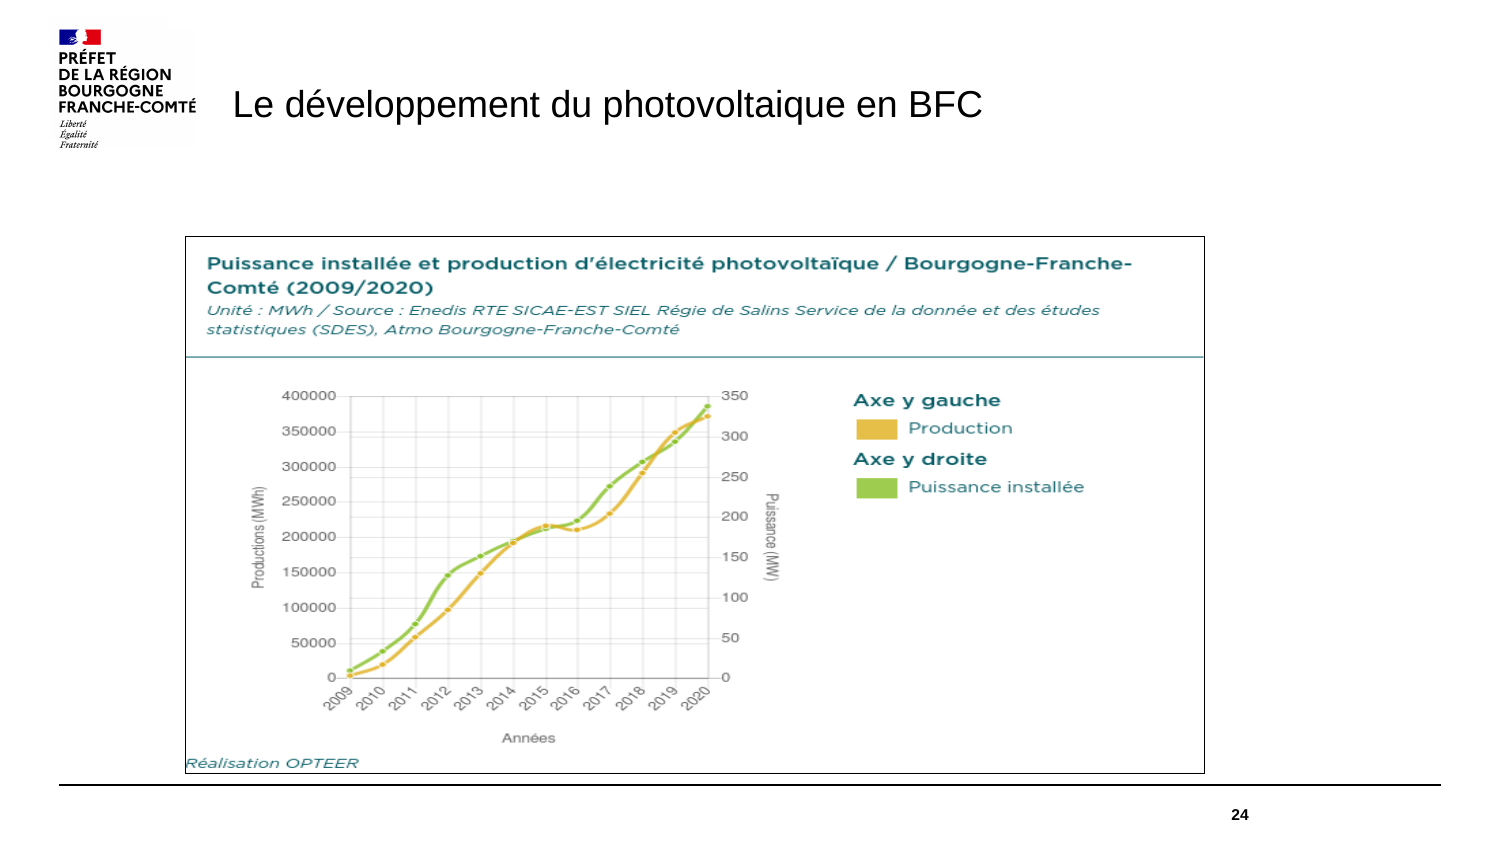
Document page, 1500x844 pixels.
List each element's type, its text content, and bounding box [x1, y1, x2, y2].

picture [50, 17, 196, 148]
picture [185, 236, 1205, 774]
title Le développement du photovoltaique en BFC [232, 33, 1500, 175]
